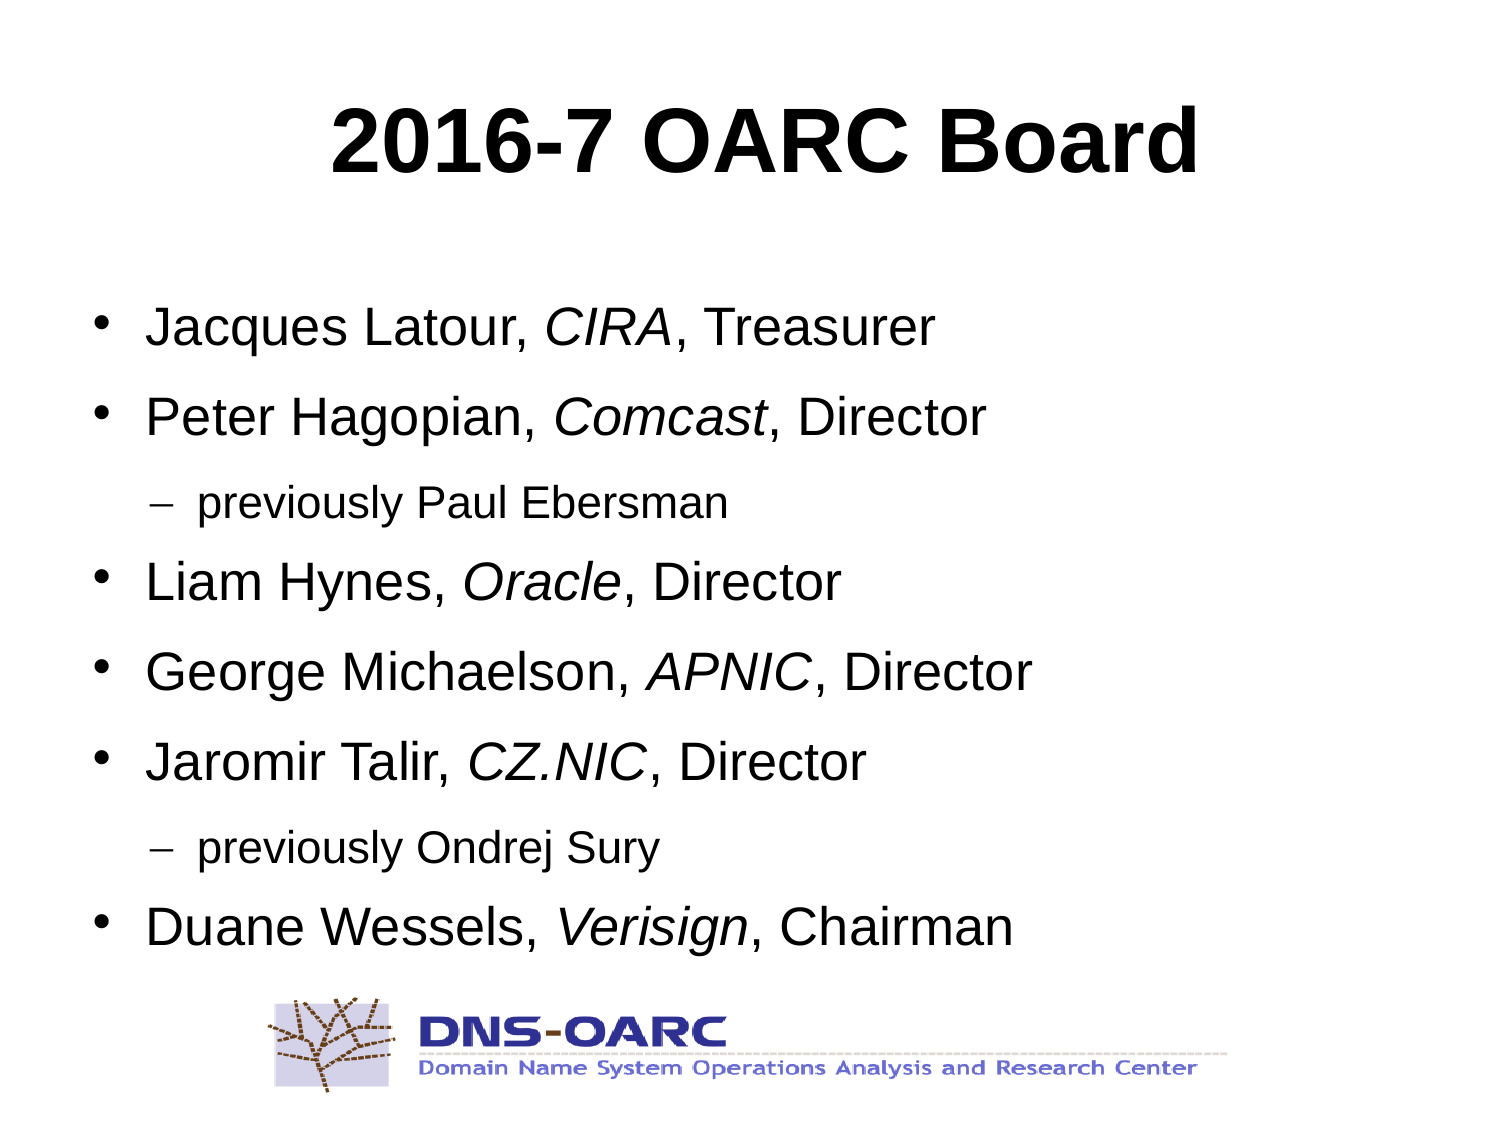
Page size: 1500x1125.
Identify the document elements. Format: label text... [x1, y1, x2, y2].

title 2016-7 OARC Board [75, 44, 1426, 233]
list Jacques Latour, CIRA, Treasurer Peter Hagopian, Comcast, Director previously Paul Ebersman Liam Hynes, Oracle, Director George Michaelson, APNIC, Director Jaromir Talir, CZ.NIC, Director previously Ondrej Sury Duane Wessels, Verisign, Chairman [75, 292, 1426, 958]
picture [214, 991, 1259, 1099]
